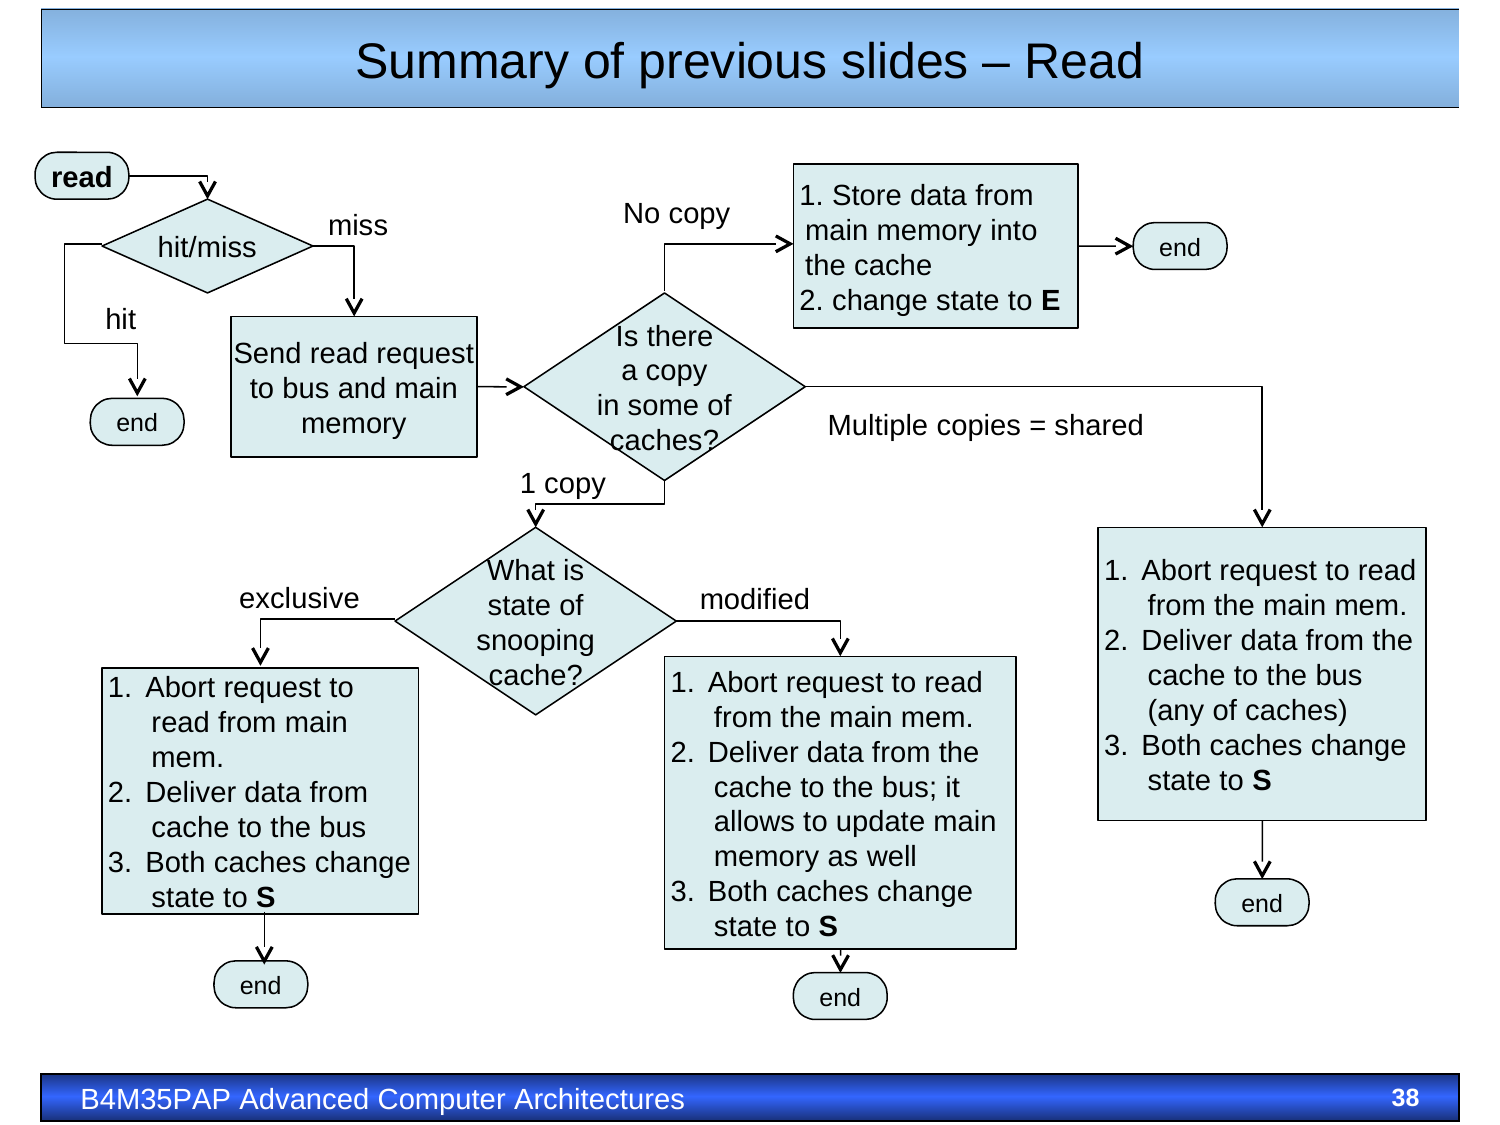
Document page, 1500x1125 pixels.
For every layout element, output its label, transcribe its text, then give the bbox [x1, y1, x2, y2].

text_box hit [90, 292, 152, 343]
text_box 1 copy [504, 456, 621, 507]
text_box Is there a copy in some of caches? [524, 292, 805, 481]
text_box 1. Store data from main memory into the cache 2. change state to E [793, 163, 1078, 328]
text_box Send read request to bus and main memory [230, 316, 477, 457]
text_box miss [313, 199, 404, 249]
text_box end [90, 398, 185, 446]
text_box Abort request to read from the main mem. Deliver data from the cache to the bus; it allows to update main memory as well Both caches change state to S [664, 656, 1017, 950]
text_box Multiple copies = shared [813, 398, 1160, 449]
text_box No copy [608, 187, 746, 238]
text_box end [1133, 222, 1228, 270]
text_box exclusive [224, 571, 375, 622]
text_box end [213, 960, 308, 1008]
text_box Abort request to read from the main mem. Deliver data from the cache to the bus (any of caches) Both caches change state to S [1098, 527, 1427, 821]
text_box modified [685, 572, 826, 623]
text_box read [35, 152, 129, 200]
text_box What is state of snooping cache? [395, 527, 676, 715]
text_box Abort request to read from main mem. Deliver data from cache to the bus Both caches change state to S [102, 667, 419, 914]
text_box end [793, 972, 888, 1020]
title Summary of previous slides – Read [41, 8, 1459, 108]
text_box hit/miss [102, 199, 313, 293]
text_box end [1215, 878, 1310, 926]
